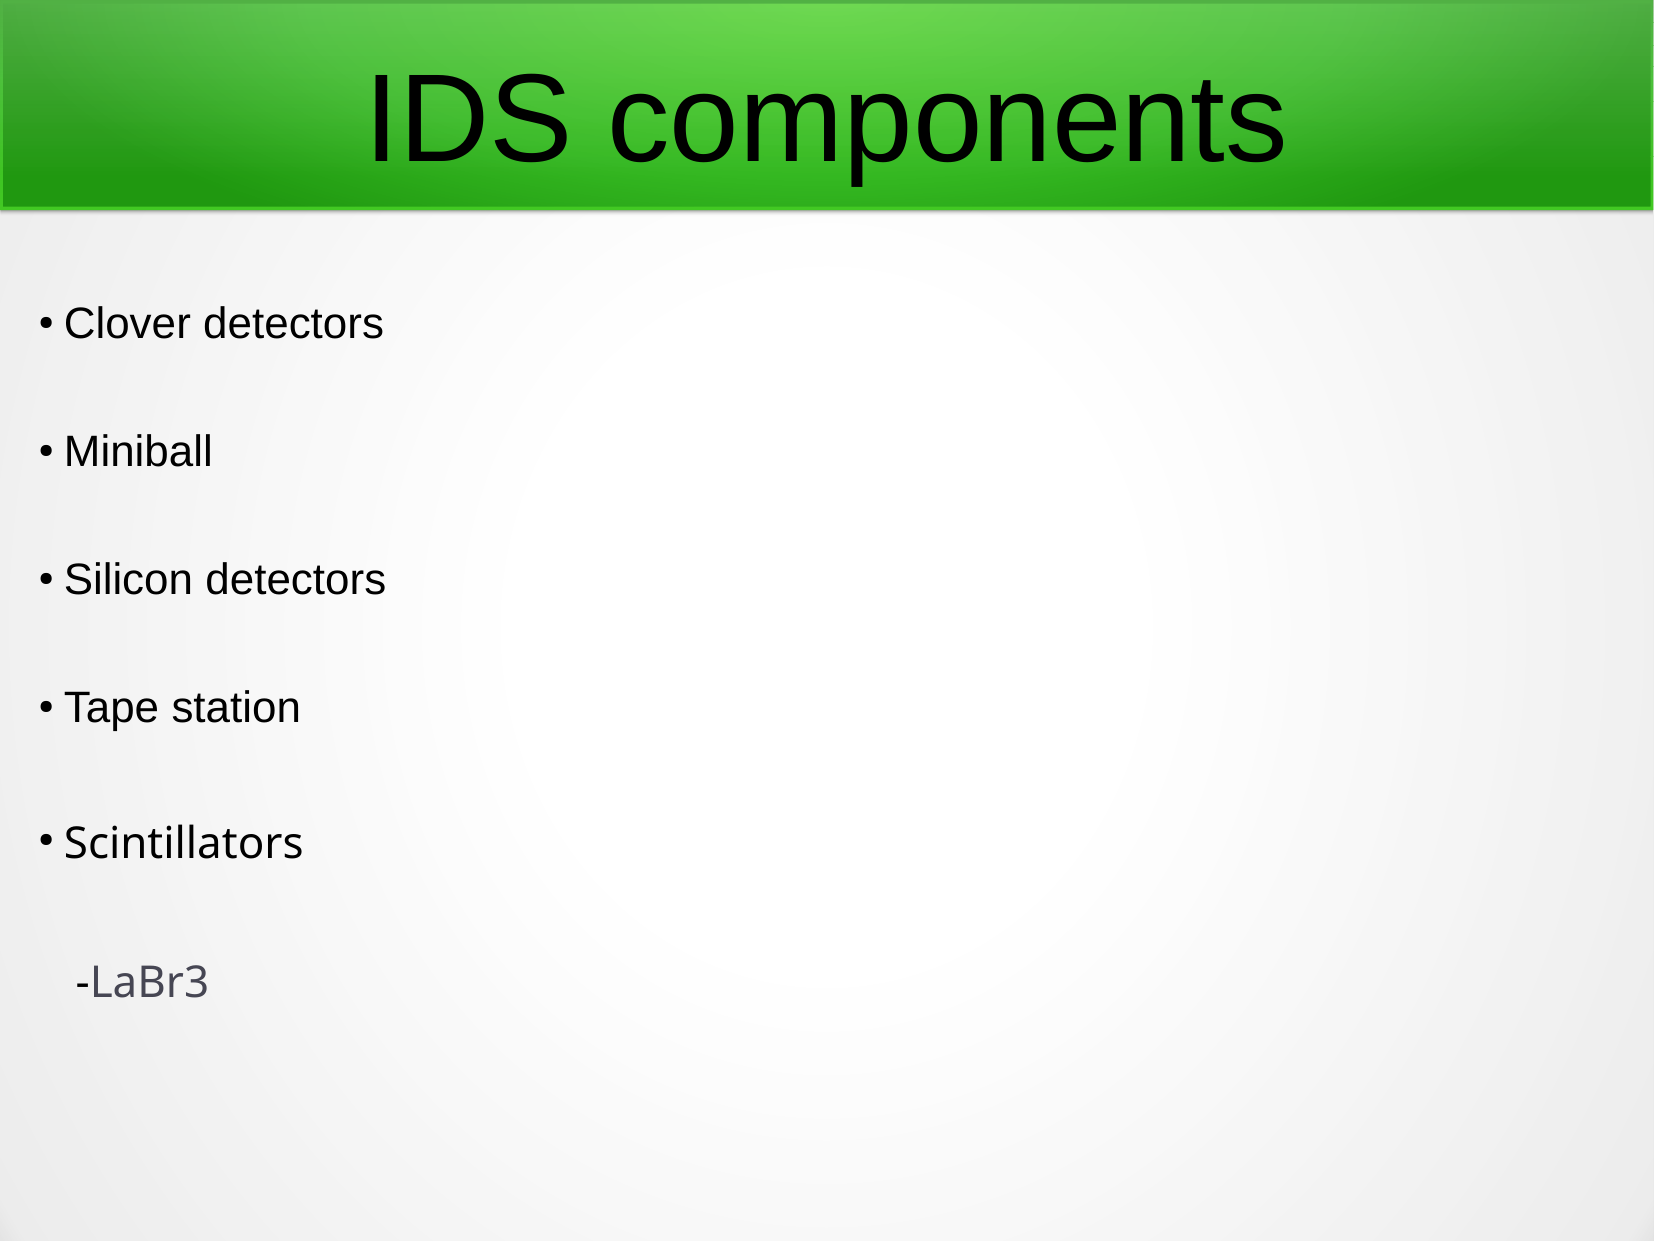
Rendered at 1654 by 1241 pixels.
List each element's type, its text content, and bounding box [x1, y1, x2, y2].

list Clover detectors Miniball Silicon detectors Tape station Scintillators -LaBr3 [30, 299, 1519, 1019]
title IDS components [82, 47, 1571, 189]
